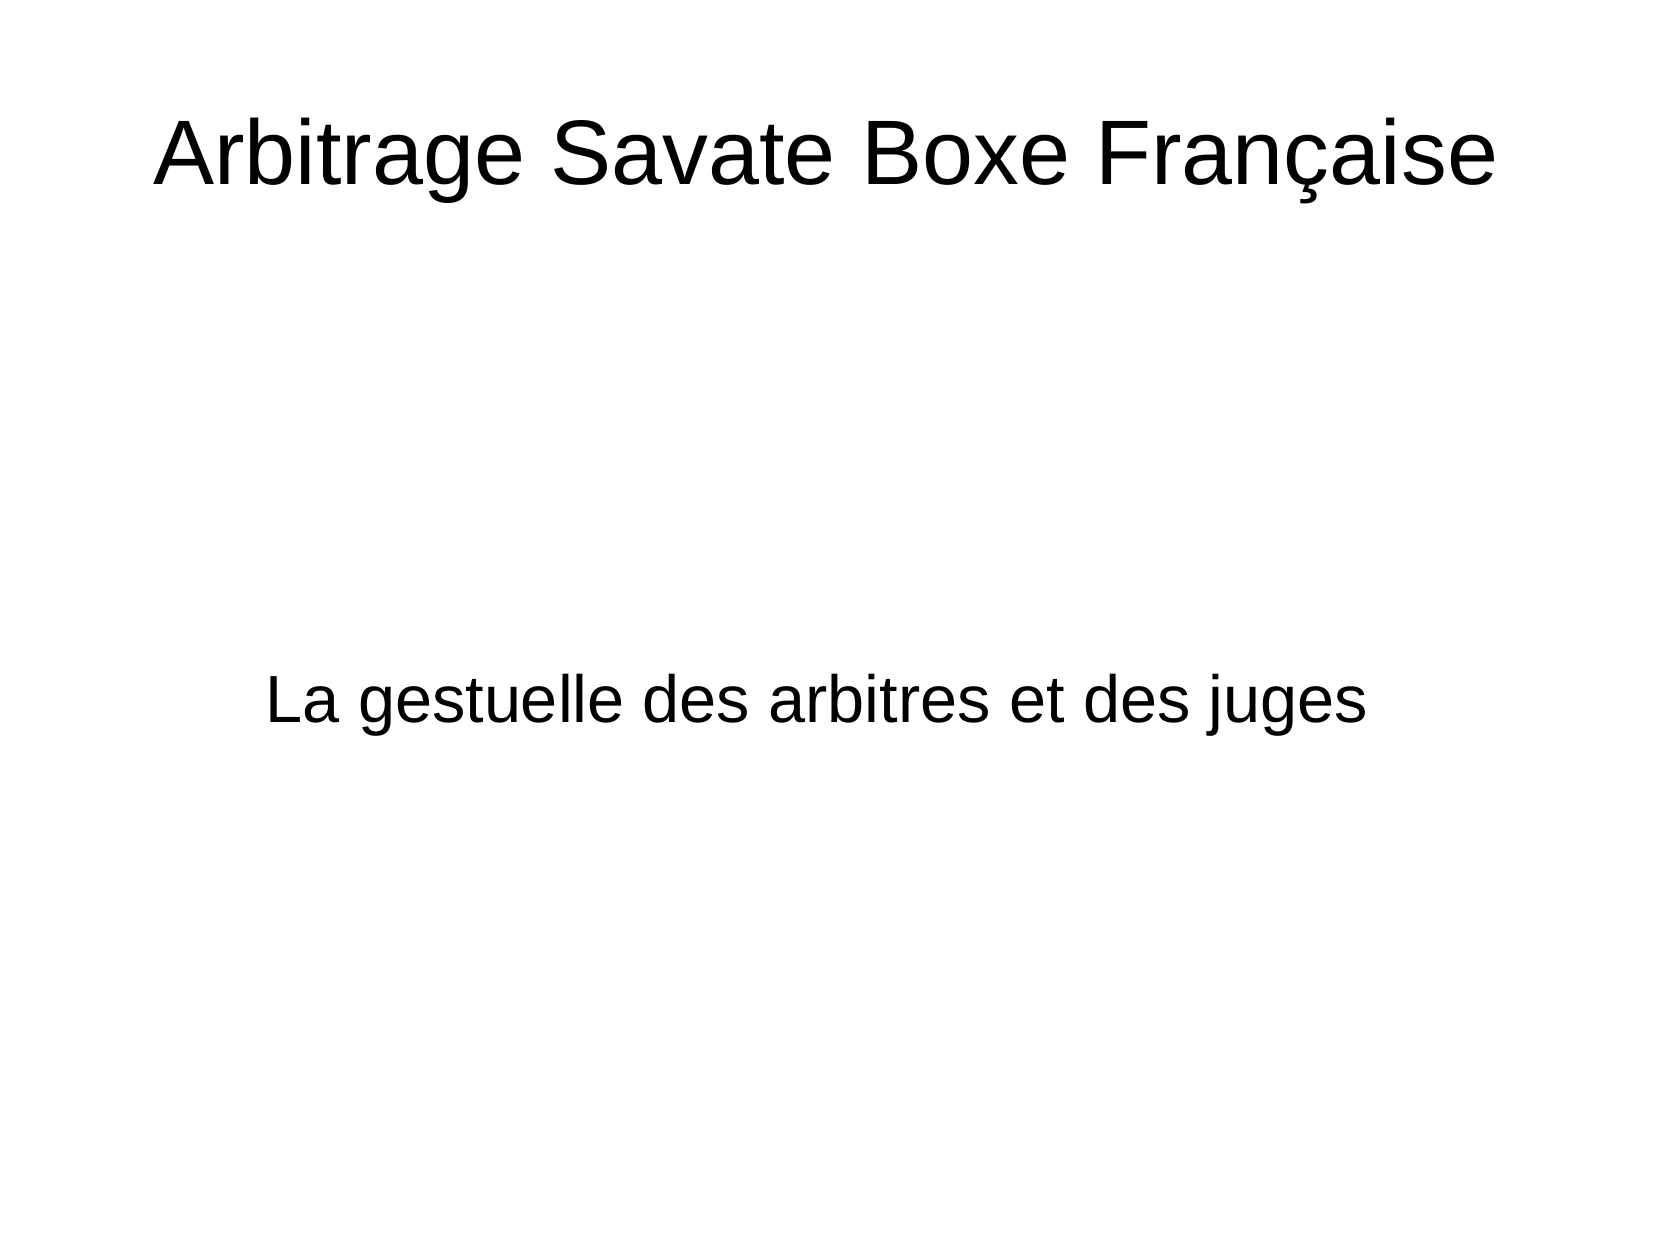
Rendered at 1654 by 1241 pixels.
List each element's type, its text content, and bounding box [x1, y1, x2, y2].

title Arbitrage Savate Boxe Française [82, 49, 1571, 257]
subtitle La gestuelle des arbitres et des juges [82, 290, 1571, 1109]
